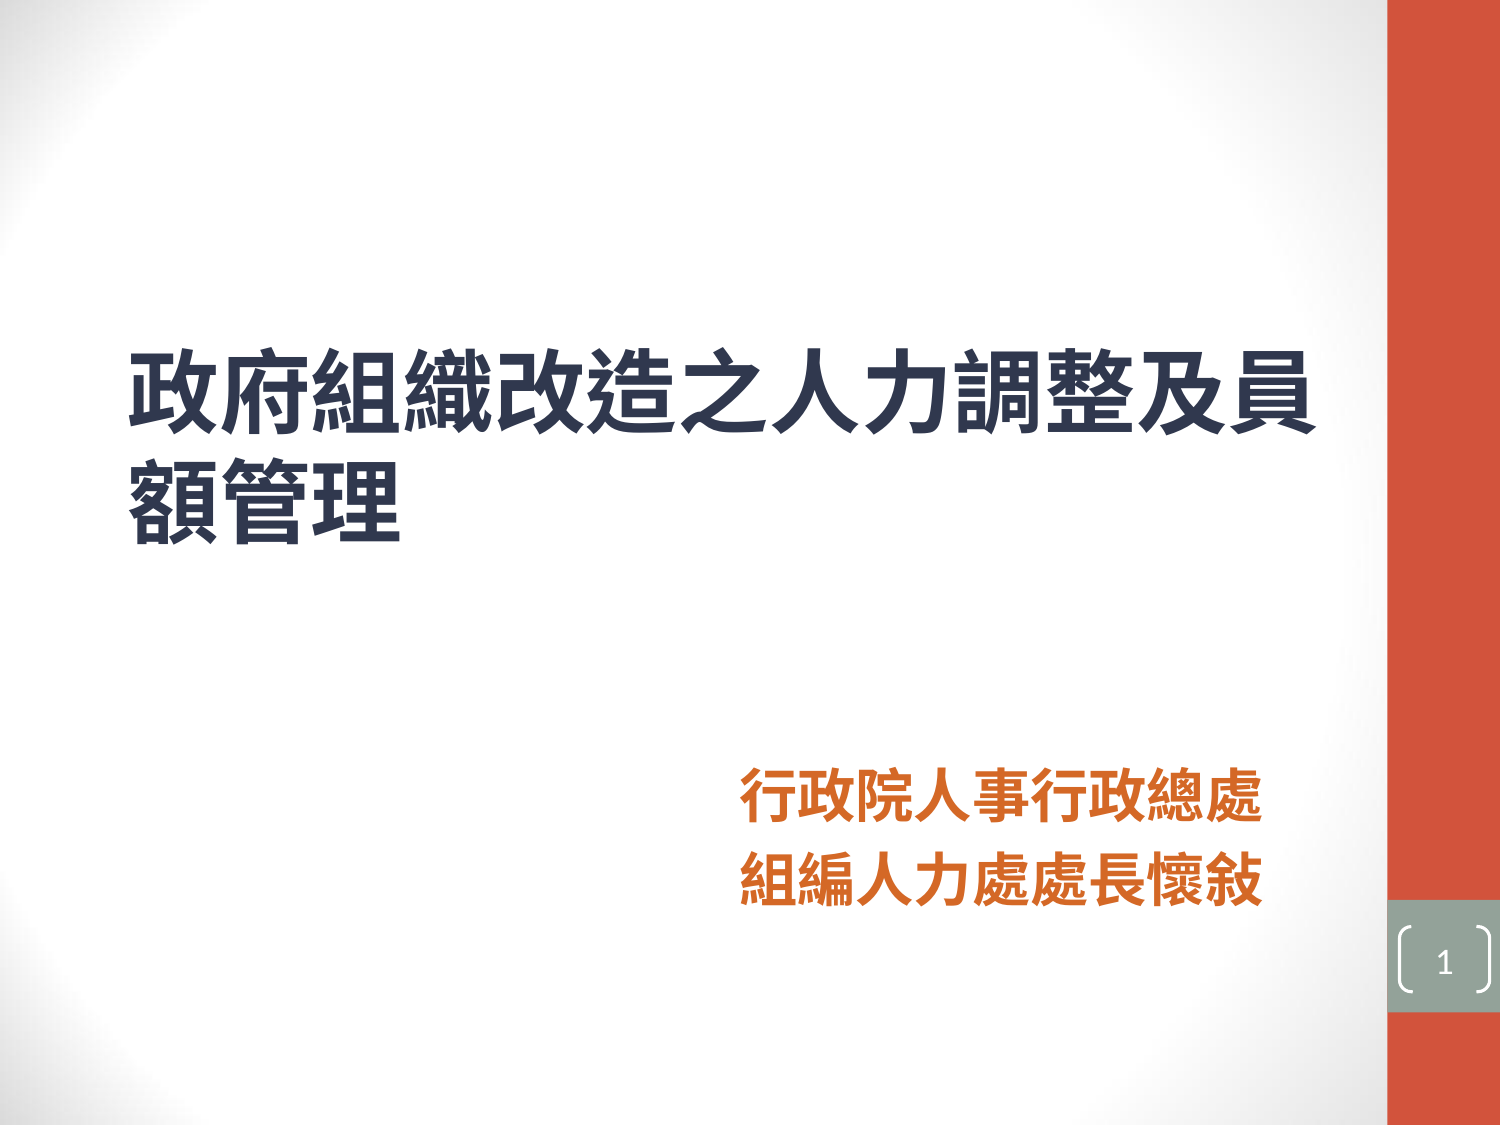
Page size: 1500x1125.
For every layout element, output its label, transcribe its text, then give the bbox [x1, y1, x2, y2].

text_box <編號> [1477, 926, 1490, 992]
text_box <編號> [1399, 926, 1412, 992]
title 政府組織改造之人力調整及員額管理 [112, 312, 1350, 563]
picture [0, 0, 1387, 1125]
text_box 行政院人事行政總處 組編人力處處長懷敍 [218, 751, 1279, 927]
